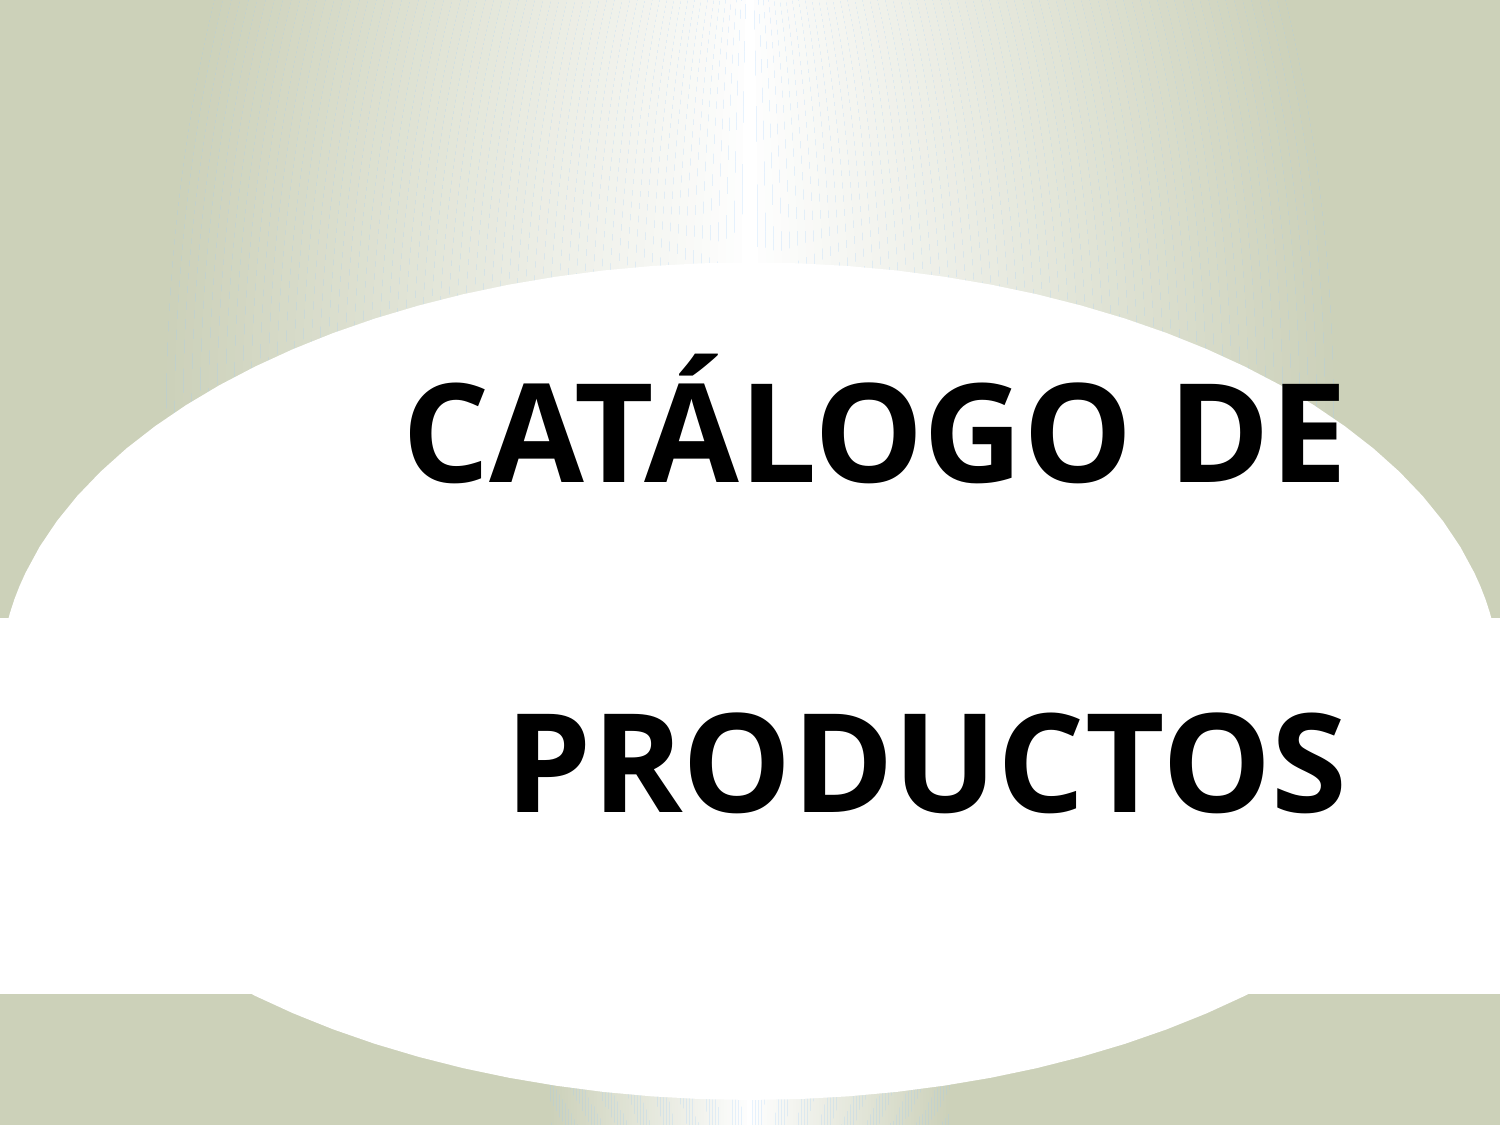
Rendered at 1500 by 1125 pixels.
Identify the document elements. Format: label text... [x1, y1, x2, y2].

title CATÁLOGO DE PRODUCTOS [135, 338, 1363, 905]
